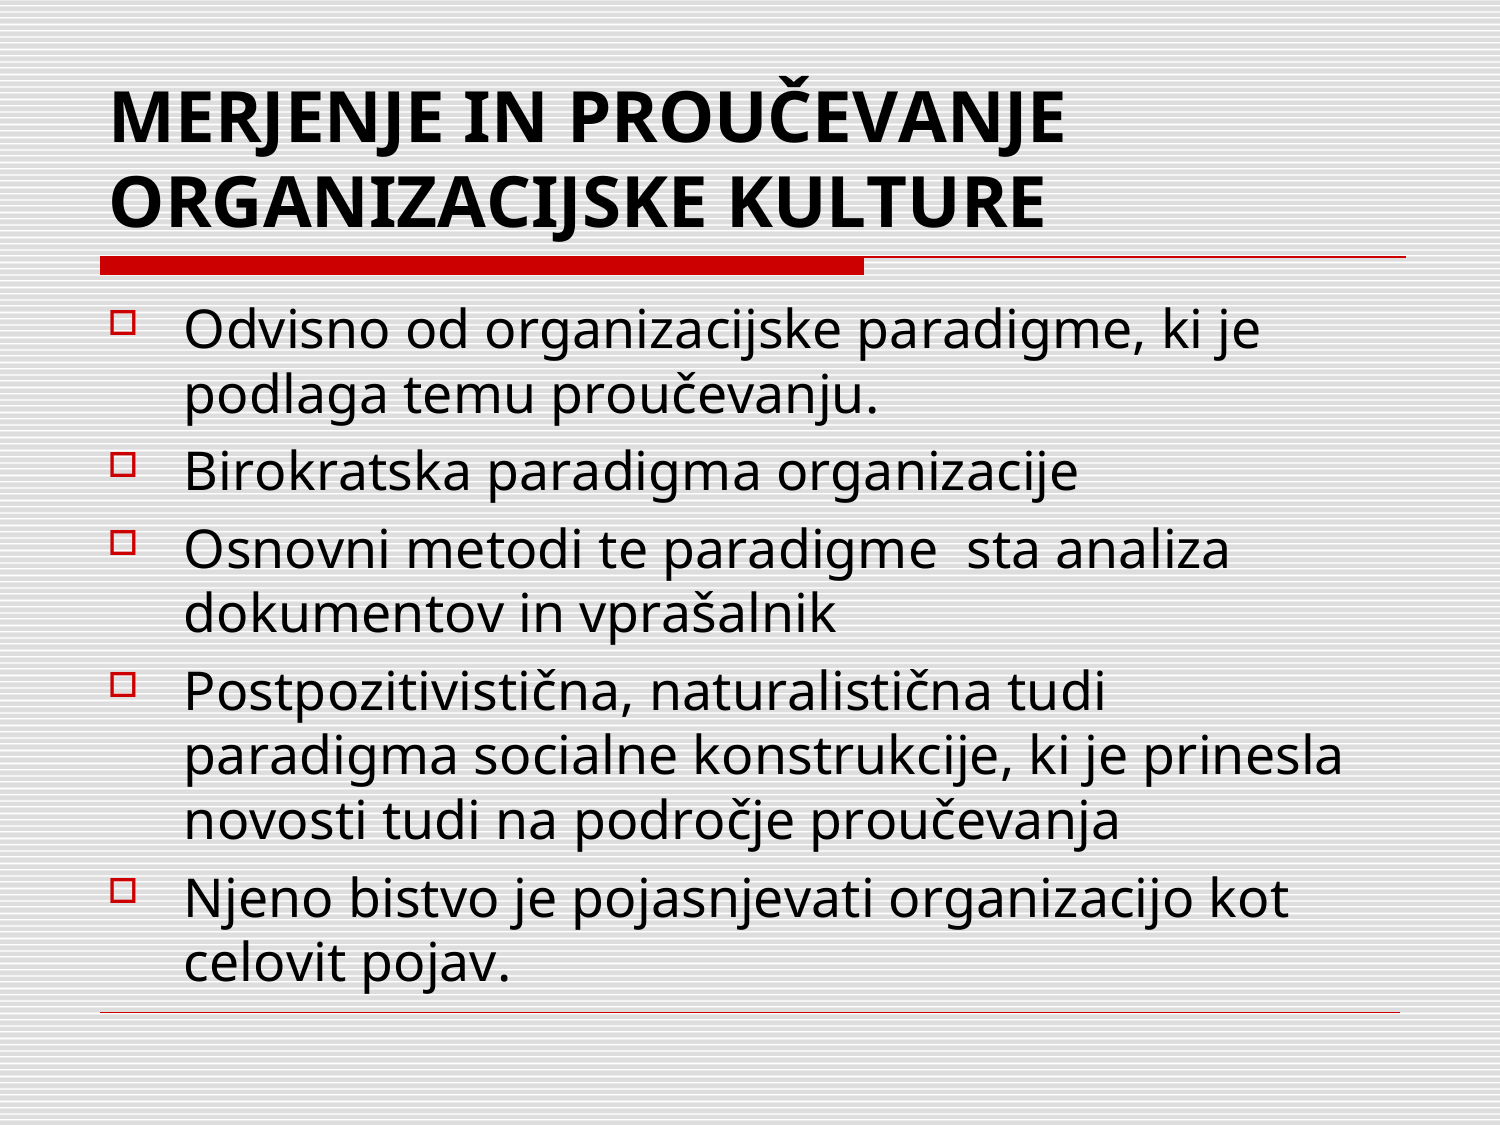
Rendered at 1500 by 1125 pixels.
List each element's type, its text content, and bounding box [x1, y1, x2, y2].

picture [0, 0, 1500, 1125]
list Odvisno od organizacijske paradigme, ki je podlaga temu proučevanju. Birokratska paradigma organizacije Osnovni metodi te paradigme sta analiza dokumentov in vprašalnik Postpozitivistična, naturalistična tudi paradigma socialne konstrukcije, ki je prinesla novosti tudi na področje proučevanja Njeno bistvo je pojasnjevati organizacijo kot celovit pojav. [92, 287, 1406, 988]
title MERJENJE IN PROUČEVANJE ORGANIZACIJSKE KULTURE [94, 49, 1407, 250]
